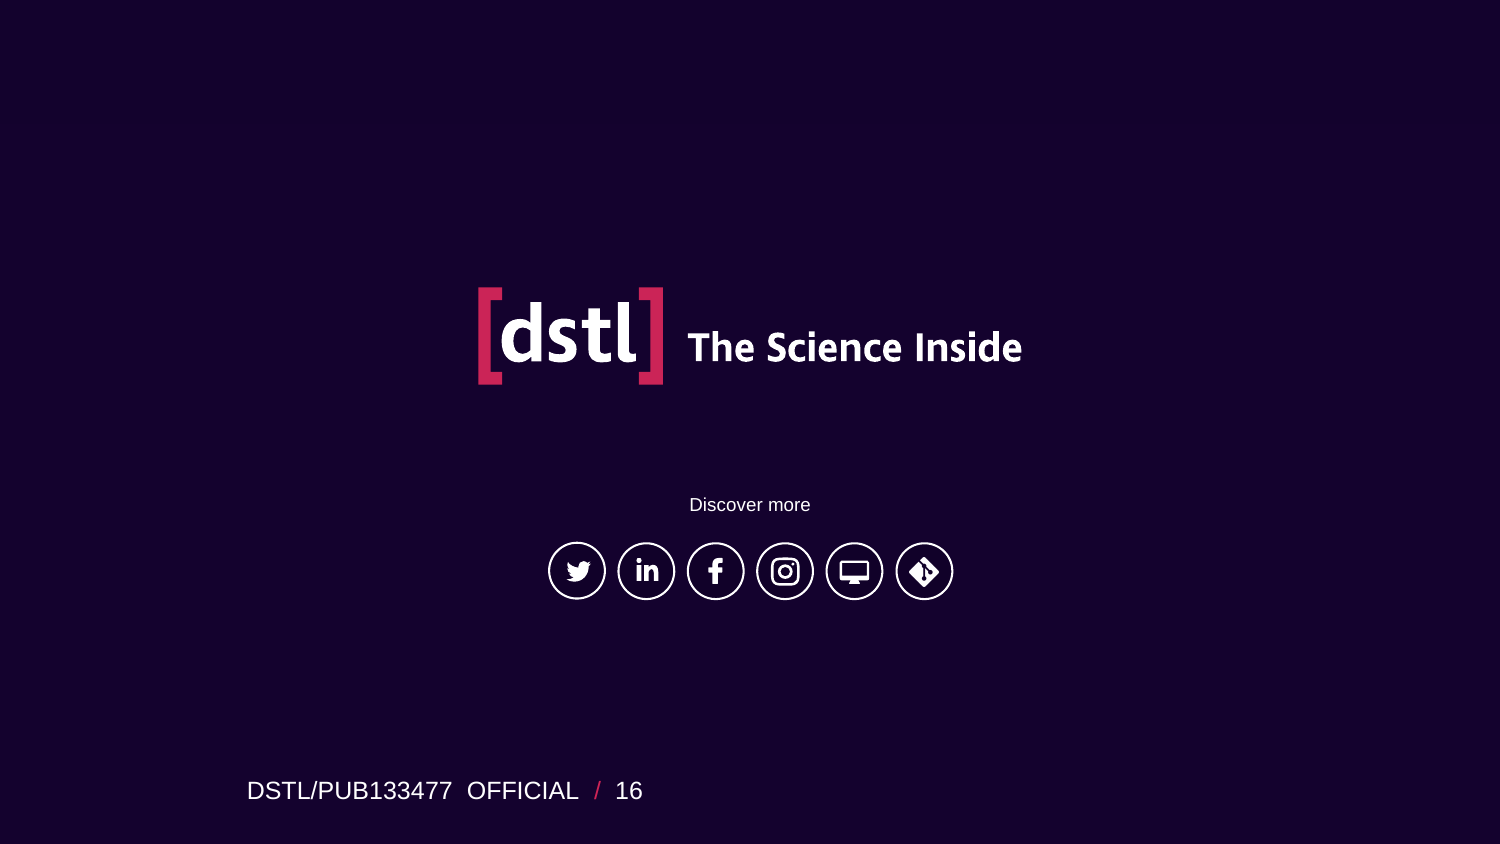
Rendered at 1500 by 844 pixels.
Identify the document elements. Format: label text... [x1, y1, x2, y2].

text_box DSTL/PUB133477 OFFICIAL / 16 [232, 767, 1459, 812]
